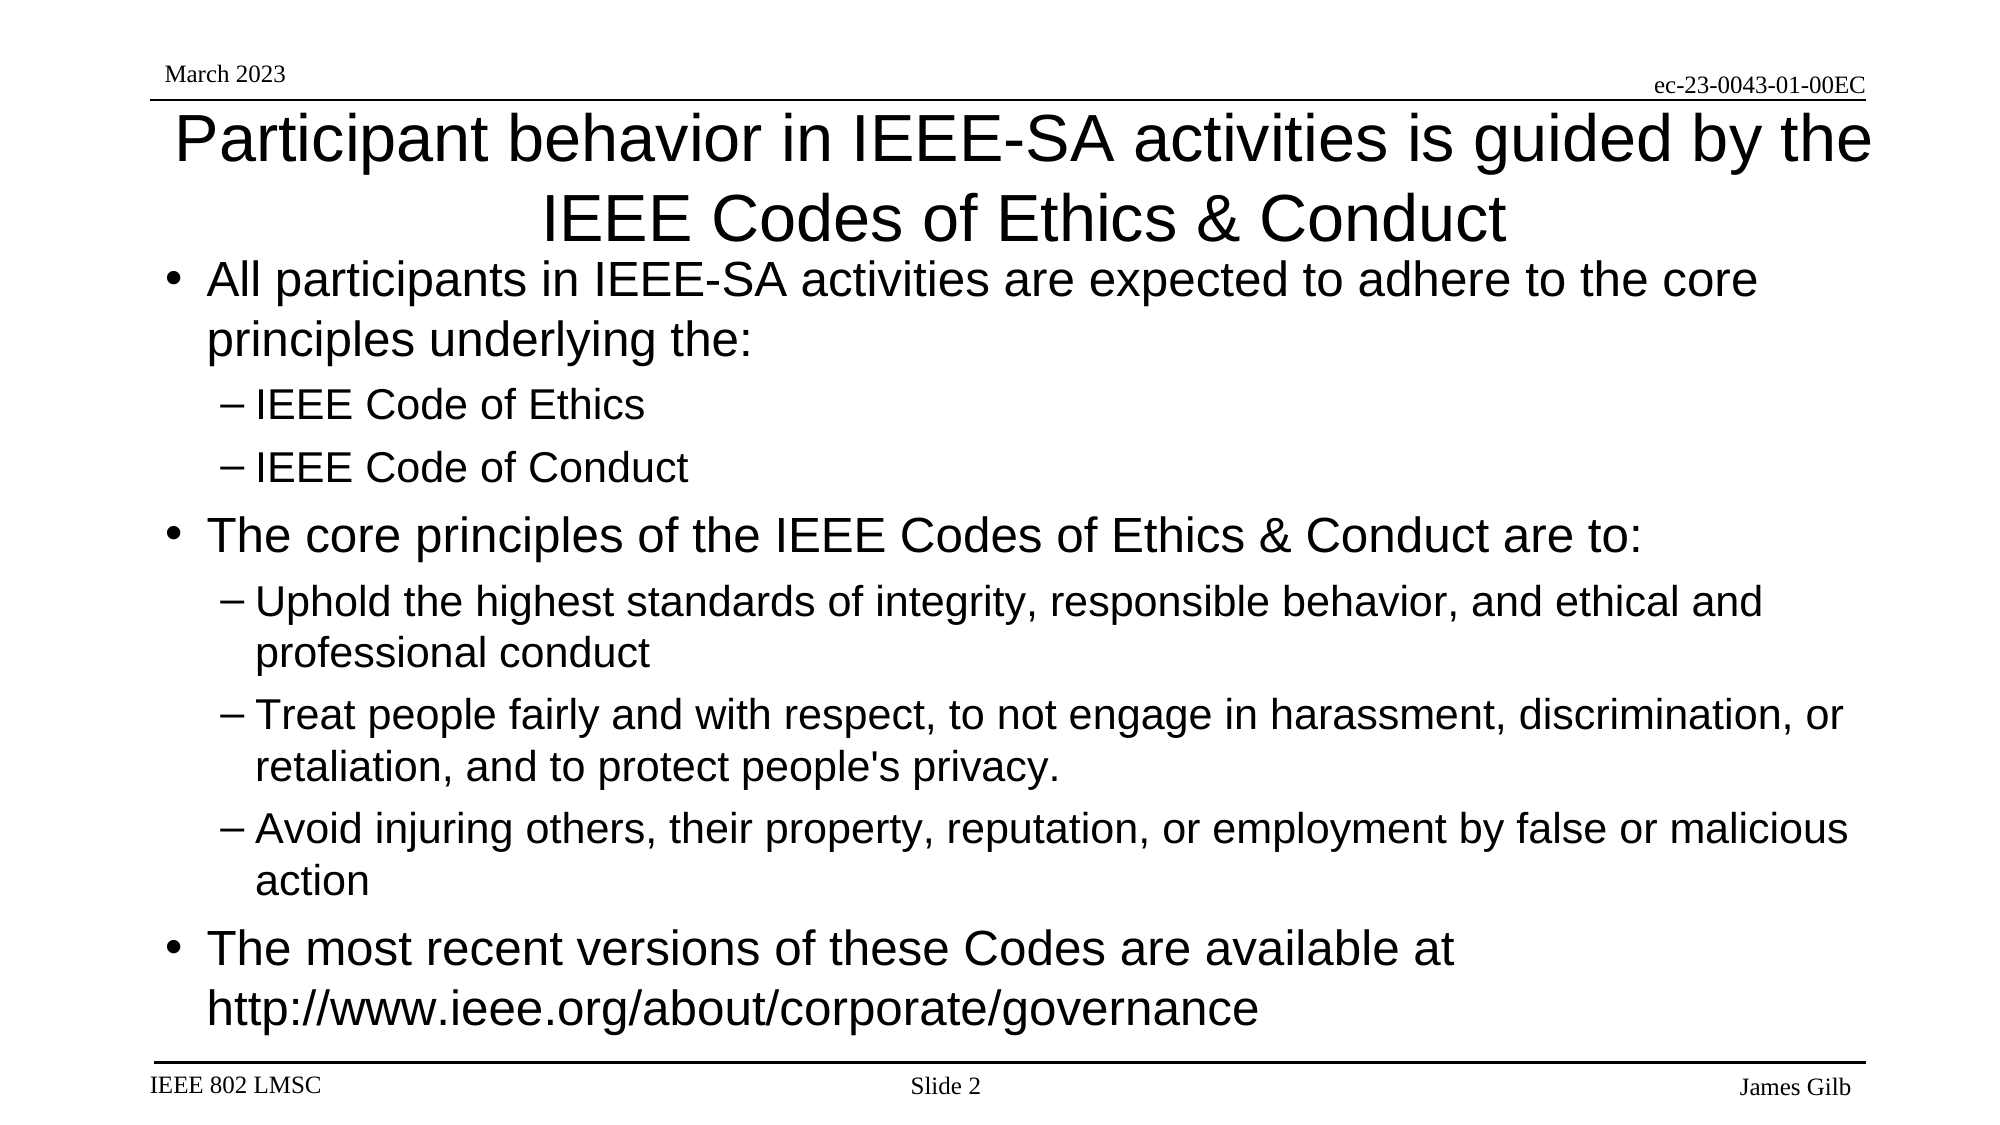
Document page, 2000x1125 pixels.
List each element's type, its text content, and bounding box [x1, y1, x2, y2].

title Participant behavior in IEEE-SA activities is guided by the IEEE Codes of Ethics & Conduct [149, 87, 1900, 239]
list All participants in IEEE-SA activities are expected to adhere to the core principles underlying the: IEEE Code of Ethics IEEE Code of Conduct The core principles of the IEEE Codes of Ethics & Conduct are to: Uphold the highest standards of integrity, responsible behavior, and ethical and professional conduct Treat people fairly and with respect, to not engage in harassment, discrimination, or retaliation, and to protect people's privacy. Avoid injuring others, their property, reputation, or employment by false or malicious action The most recent versions of these Codes are available at http://www.ieee.org/about/corporate/governance [149, 239, 1900, 1051]
